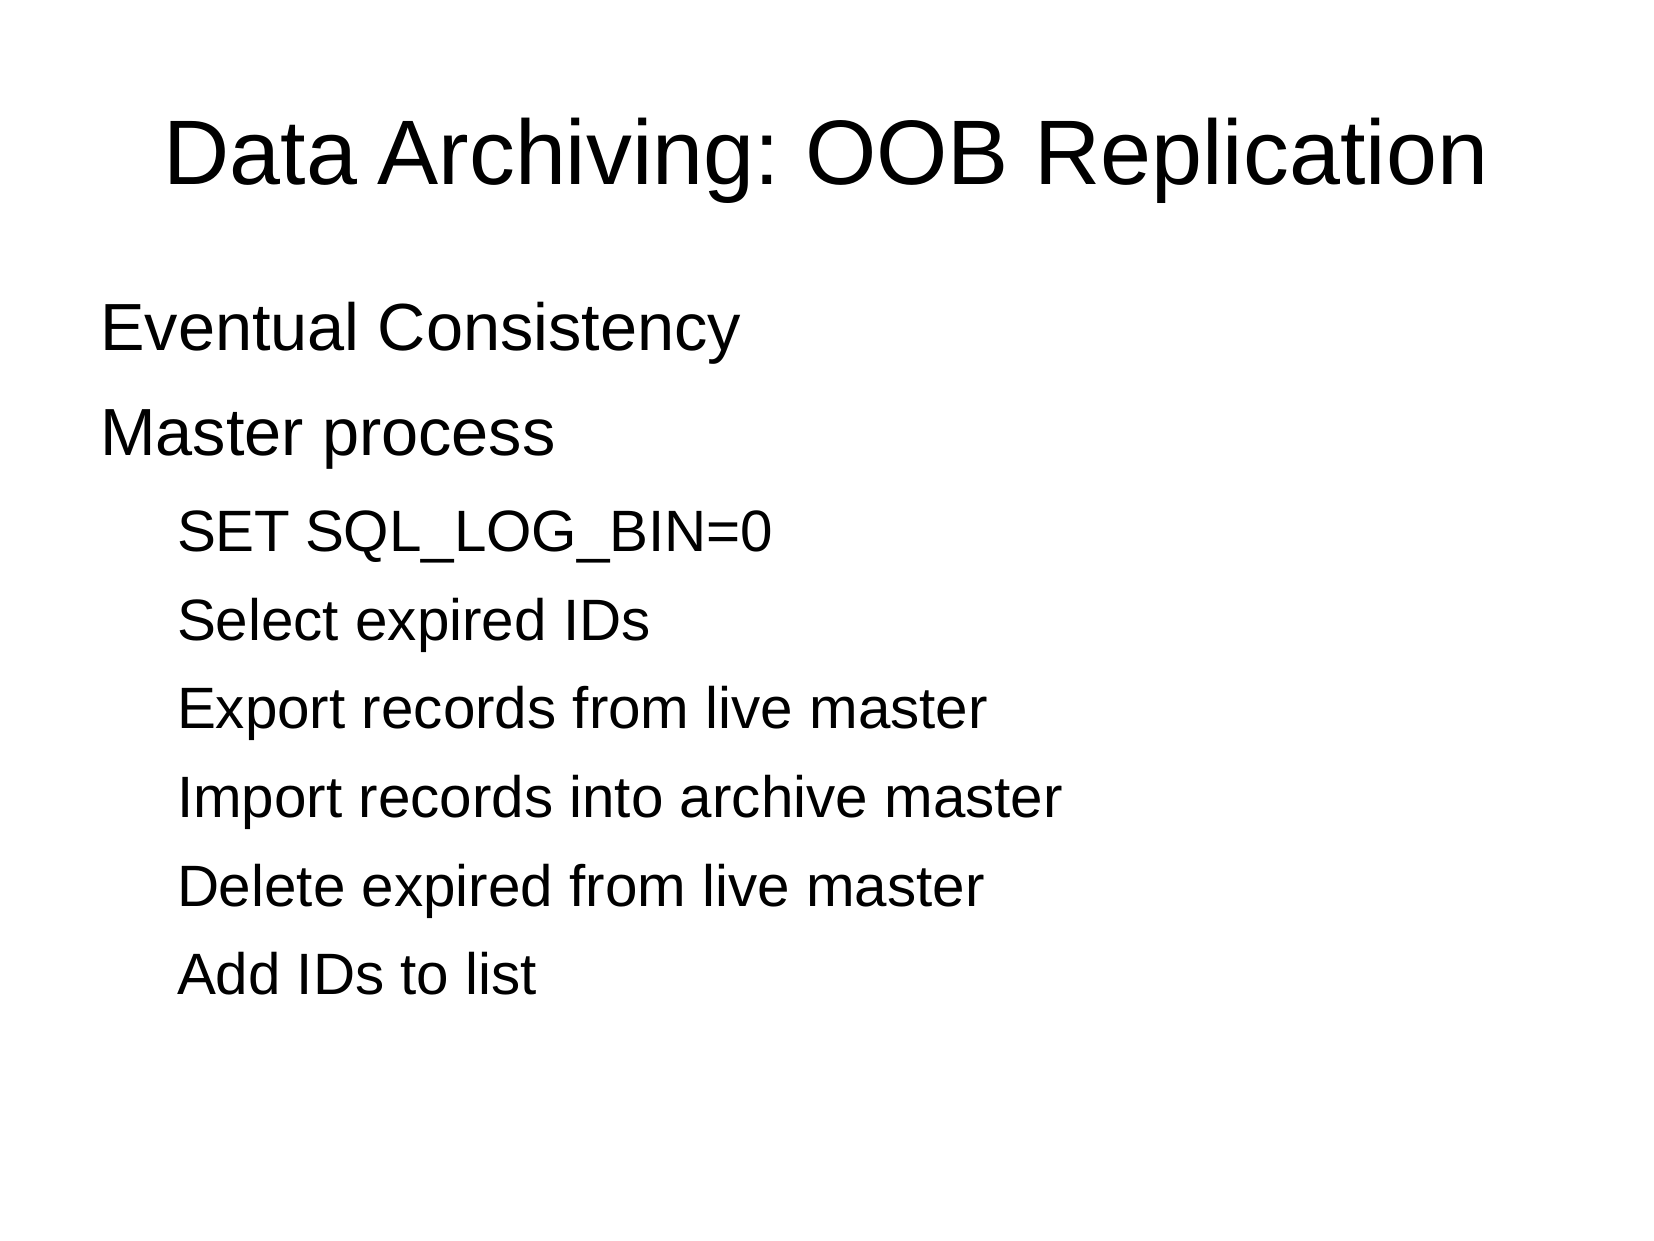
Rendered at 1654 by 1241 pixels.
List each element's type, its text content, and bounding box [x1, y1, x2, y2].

list Eventual Consistency Master process SET SQL_LOG_BIN=0 Select expired IDs Export records from live master Import records into archive master Delete expired from live master Add IDs to list [82, 290, 1571, 1094]
title Data Archiving: OOB Replication [82, 56, 1571, 250]
